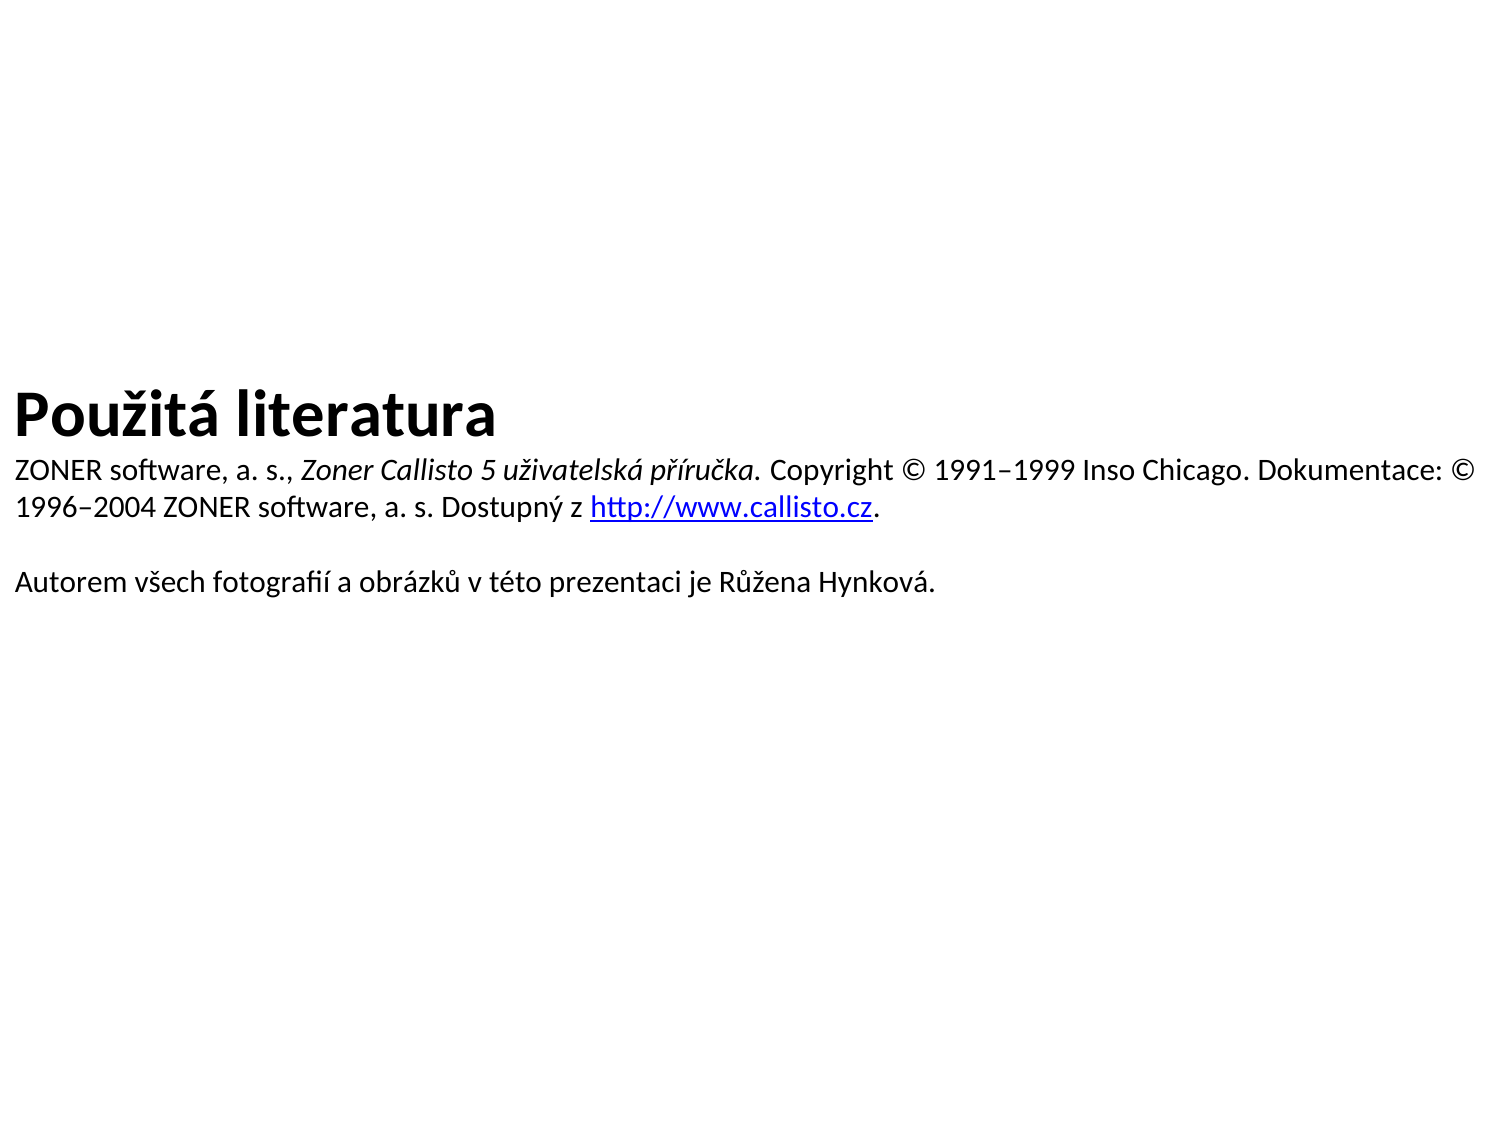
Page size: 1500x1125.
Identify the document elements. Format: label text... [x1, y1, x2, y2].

text_box Použitá literatura ZONER software, a. s., Zoner Callisto 5 uživatelská příručka. Copyright © 1991–1999 Inso Chicago. Dokumentace: © 1996–2004 ZONER software, a. s. Dostupný z http://www.callisto.cz. Autorem všech fotografií a obrázků v této prezentaci je Růžena Hynková. [0, 361, 1500, 645]
